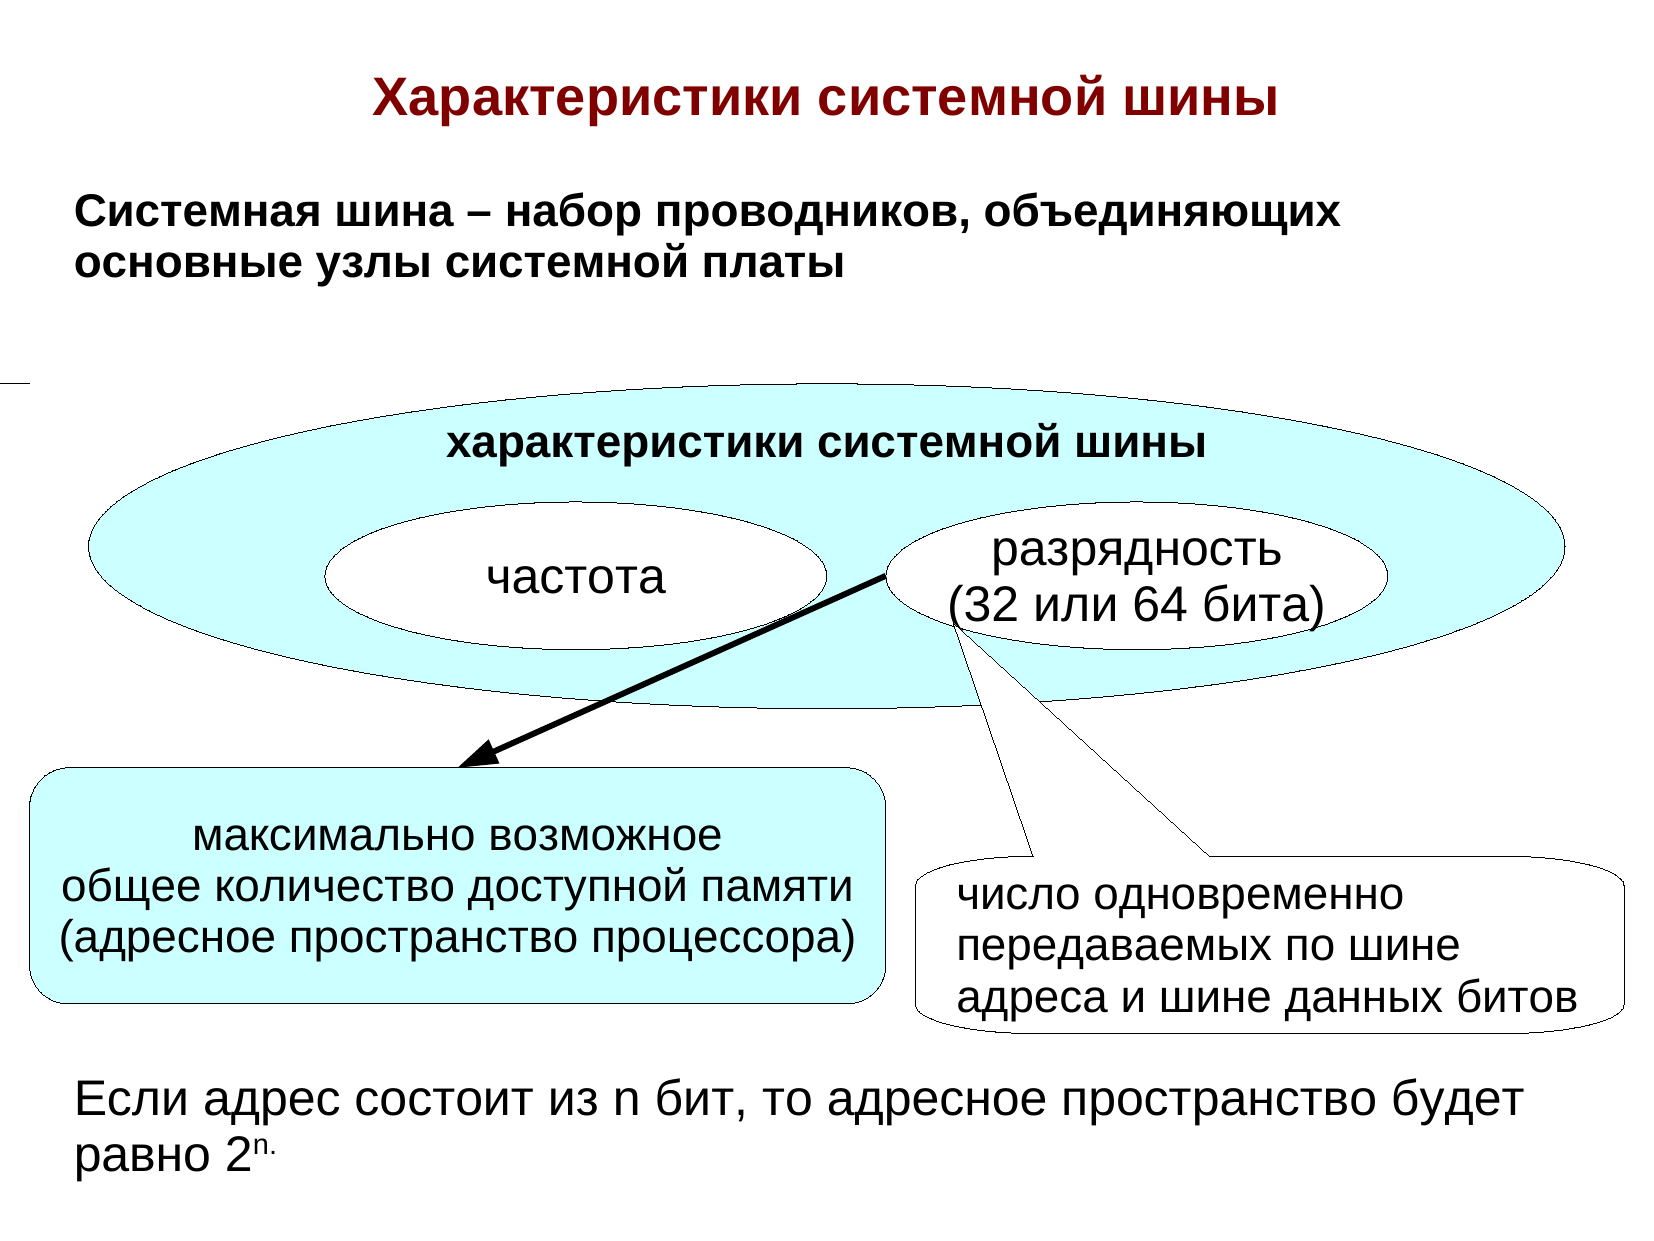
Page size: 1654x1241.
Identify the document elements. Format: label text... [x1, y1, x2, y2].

text_box Если адрес состоит из n бит, то адресное пространство будет равно 2n. [59, 1062, 1625, 1192]
text_box число одновременно передаваемых по шине адреса и шине данных битов [915, 622, 1625, 1034]
text_box максимально возможное общее количество доступной памяти (адресное пространство процессора) [29, 767, 886, 1004]
text_box разрядность (32 или 64 бита) [886, 501, 1388, 650]
text_box частота [324, 501, 827, 650]
text_box характеристики системной шины [88, 383, 1566, 702]
text_box Характеристики системной шины [88, 59, 1565, 198]
text_box характеристики системной шины [614, 580, 981, 709]
text_box Системная шина – набор проводников, объединяющих основные узлы системной платы [59, 177, 1359, 297]
